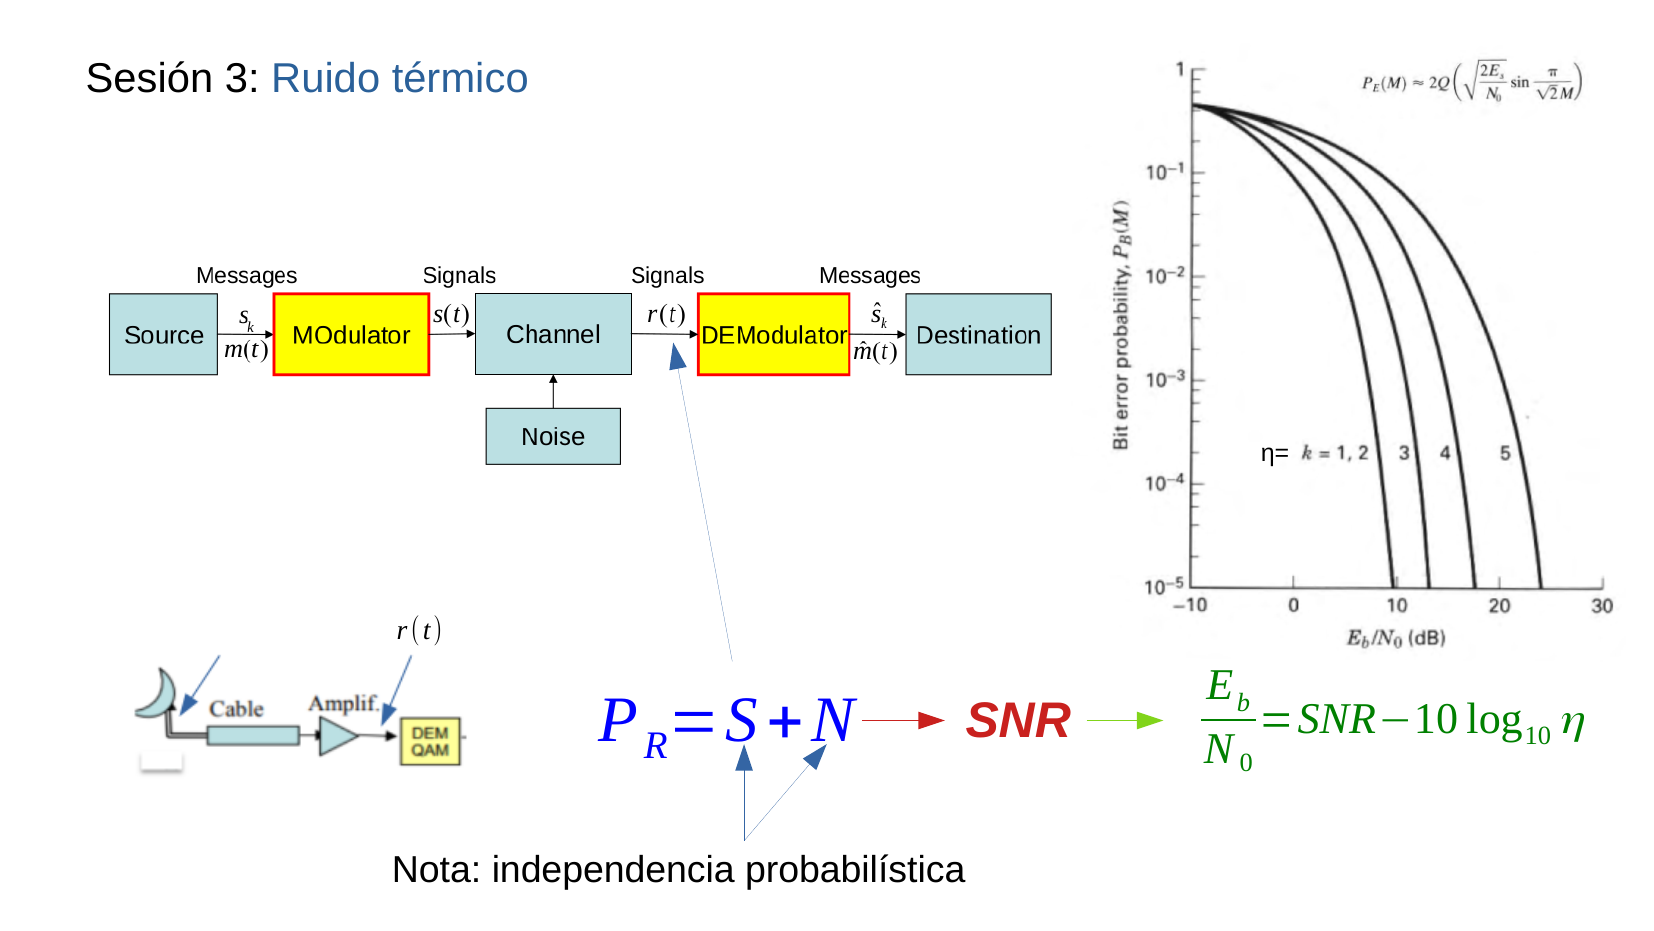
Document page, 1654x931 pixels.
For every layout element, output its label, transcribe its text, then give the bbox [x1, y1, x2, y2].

picture [1068, 32, 1630, 662]
text_box Sesión 3: Ruido térmico [70, 47, 544, 109]
text_box Nota: independencia probabilística [377, 840, 981, 898]
picture [124, 649, 473, 780]
text_box η= [1246, 431, 1306, 474]
picture [106, 259, 1061, 471]
chart [389, 613, 449, 648]
chart [578, 685, 876, 767]
chart [1187, 661, 1595, 779]
text_box SNR [950, 685, 1086, 756]
